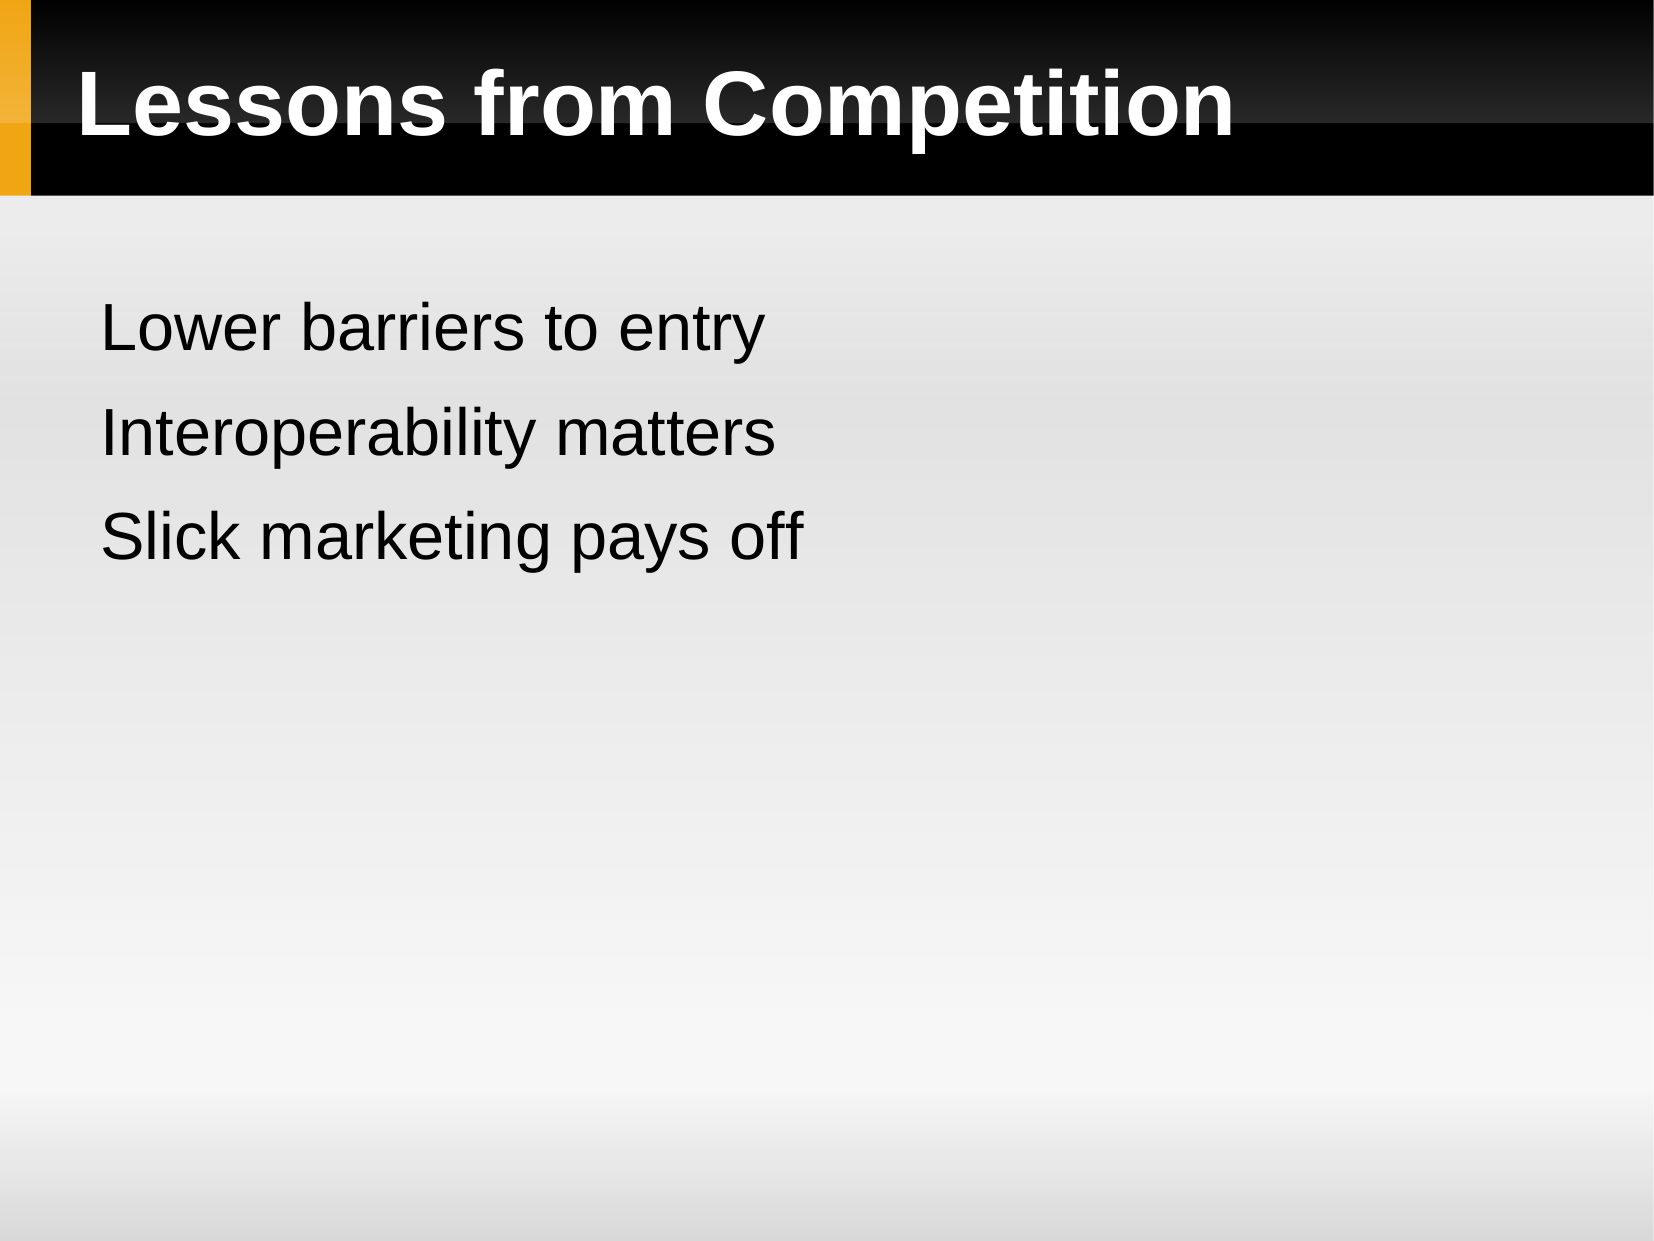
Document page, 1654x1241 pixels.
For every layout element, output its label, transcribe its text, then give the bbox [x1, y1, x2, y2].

picture [0, 0, 1654, 1241]
title Lessons from Competition [76, 7, 1565, 200]
list Lower barriers to entry Interoperability matters Slick marketing pays off [82, 290, 1571, 1094]
